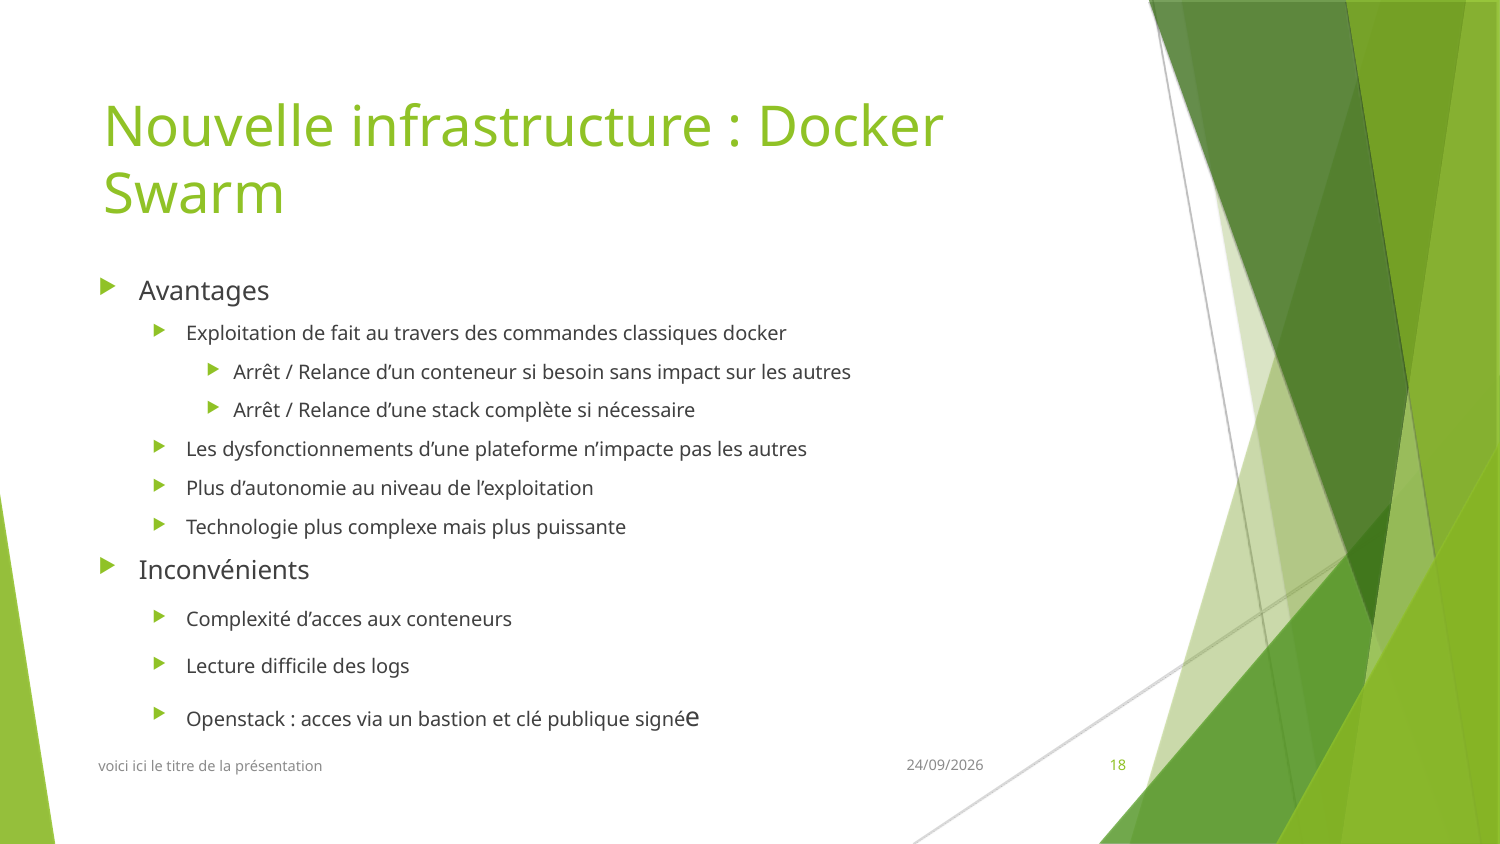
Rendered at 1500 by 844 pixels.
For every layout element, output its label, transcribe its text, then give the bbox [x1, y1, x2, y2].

slide_number 9 [1056, 743, 1141, 789]
list Avantages Exploitation de fait au travers des commandes classiques docker Arrêt / Relance d’un conteneur si besoin sans impact sur les autres Arrêt / Relance d’une stack complète si nécessaire Les dysfonctionnements d’une plateforme n’impacte pas les autres Plus d’autonomie au niveau de l’exploitation Technologie plus complexe mais plus puissante Inconvénients Complexité d’acces aux conteneurs Lecture difficile des logs Openstack : acces via un bastion et clé publique signée [83, 265, 1141, 744]
slide_number 07/07/2022 [886, 743, 999, 789]
title Nouvelle infrastructure : Docker Swarm [88, 82, 1146, 213]
footer voici ici le titre de la présentation [83, 743, 859, 789]
